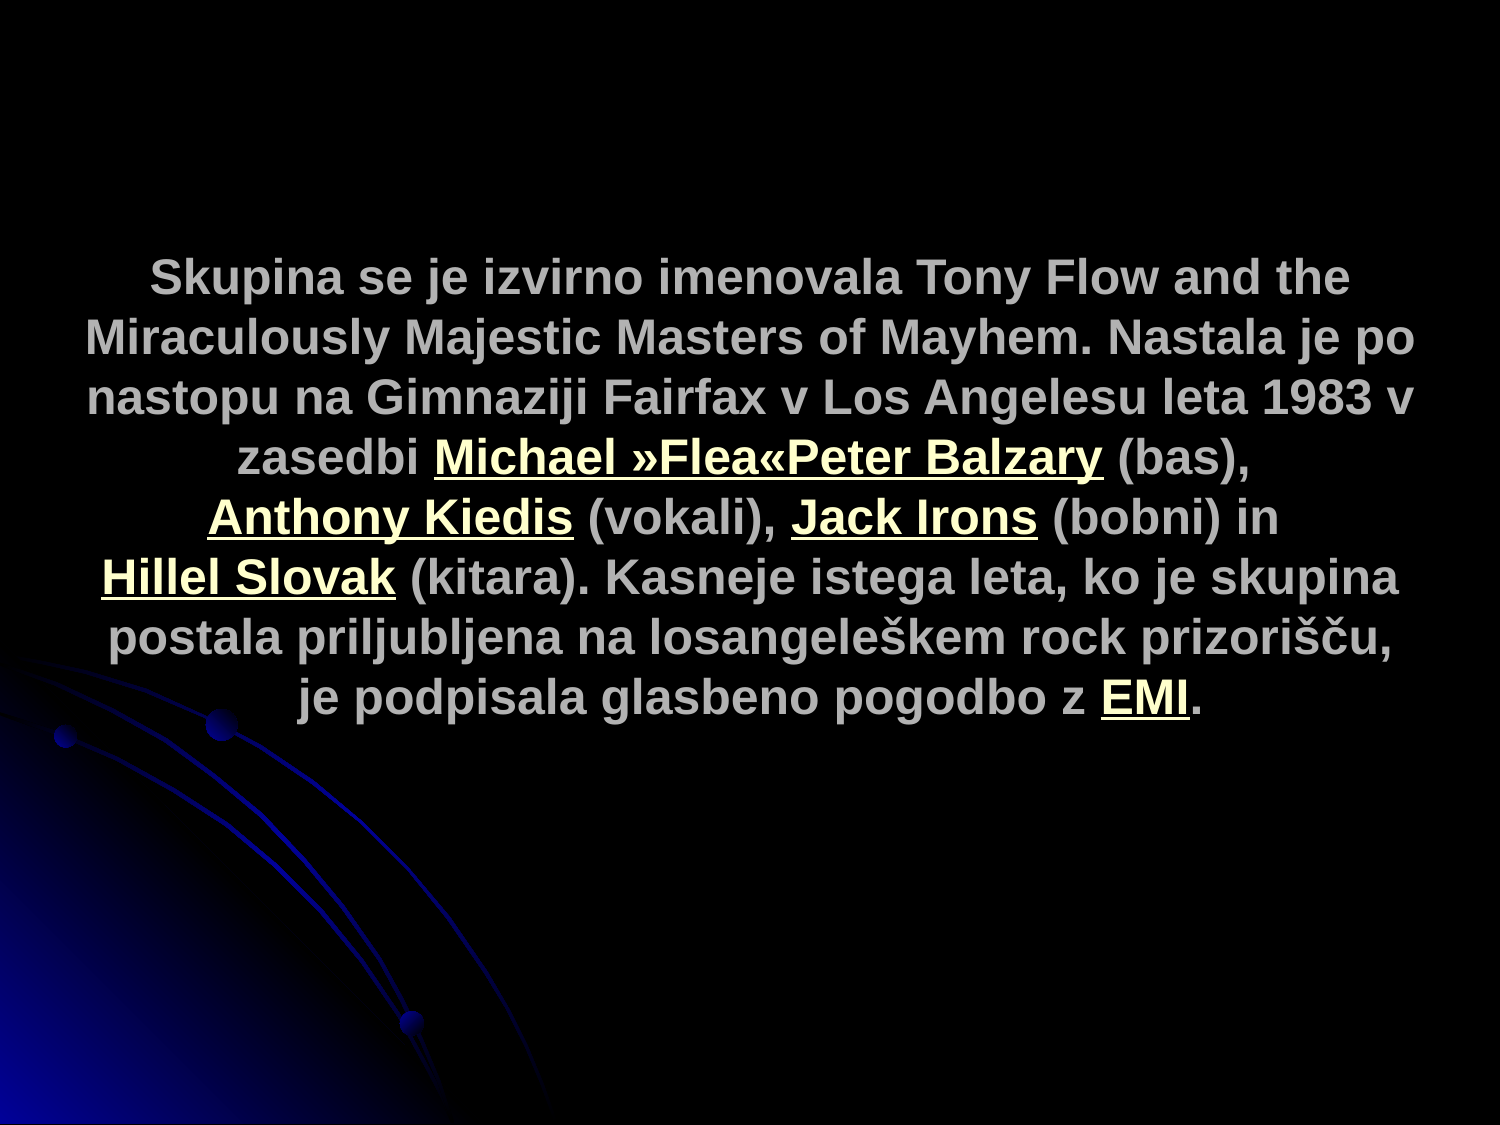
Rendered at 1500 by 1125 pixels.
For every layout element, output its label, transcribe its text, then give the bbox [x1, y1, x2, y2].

title Skupina se je izvirno imenovala Tony Flow and the Miraculously Majestic Masters of Mayhem. Nastala je po nastopu na Gimnaziji Fairfax v Los Angelesu leta 1983 v zasedbi Michael »Flea«Peter Balzary (bas), Anthony Kiedis (vokali), Jack Irons (bobni) in Hillel Slovak (kitara). Kasneje istega leta, ko je skupina postala priljubljena na losangeleškem rock prizorišču, je podpisala glasbeno pogodbo z EMI. [64, 42, 1437, 926]
